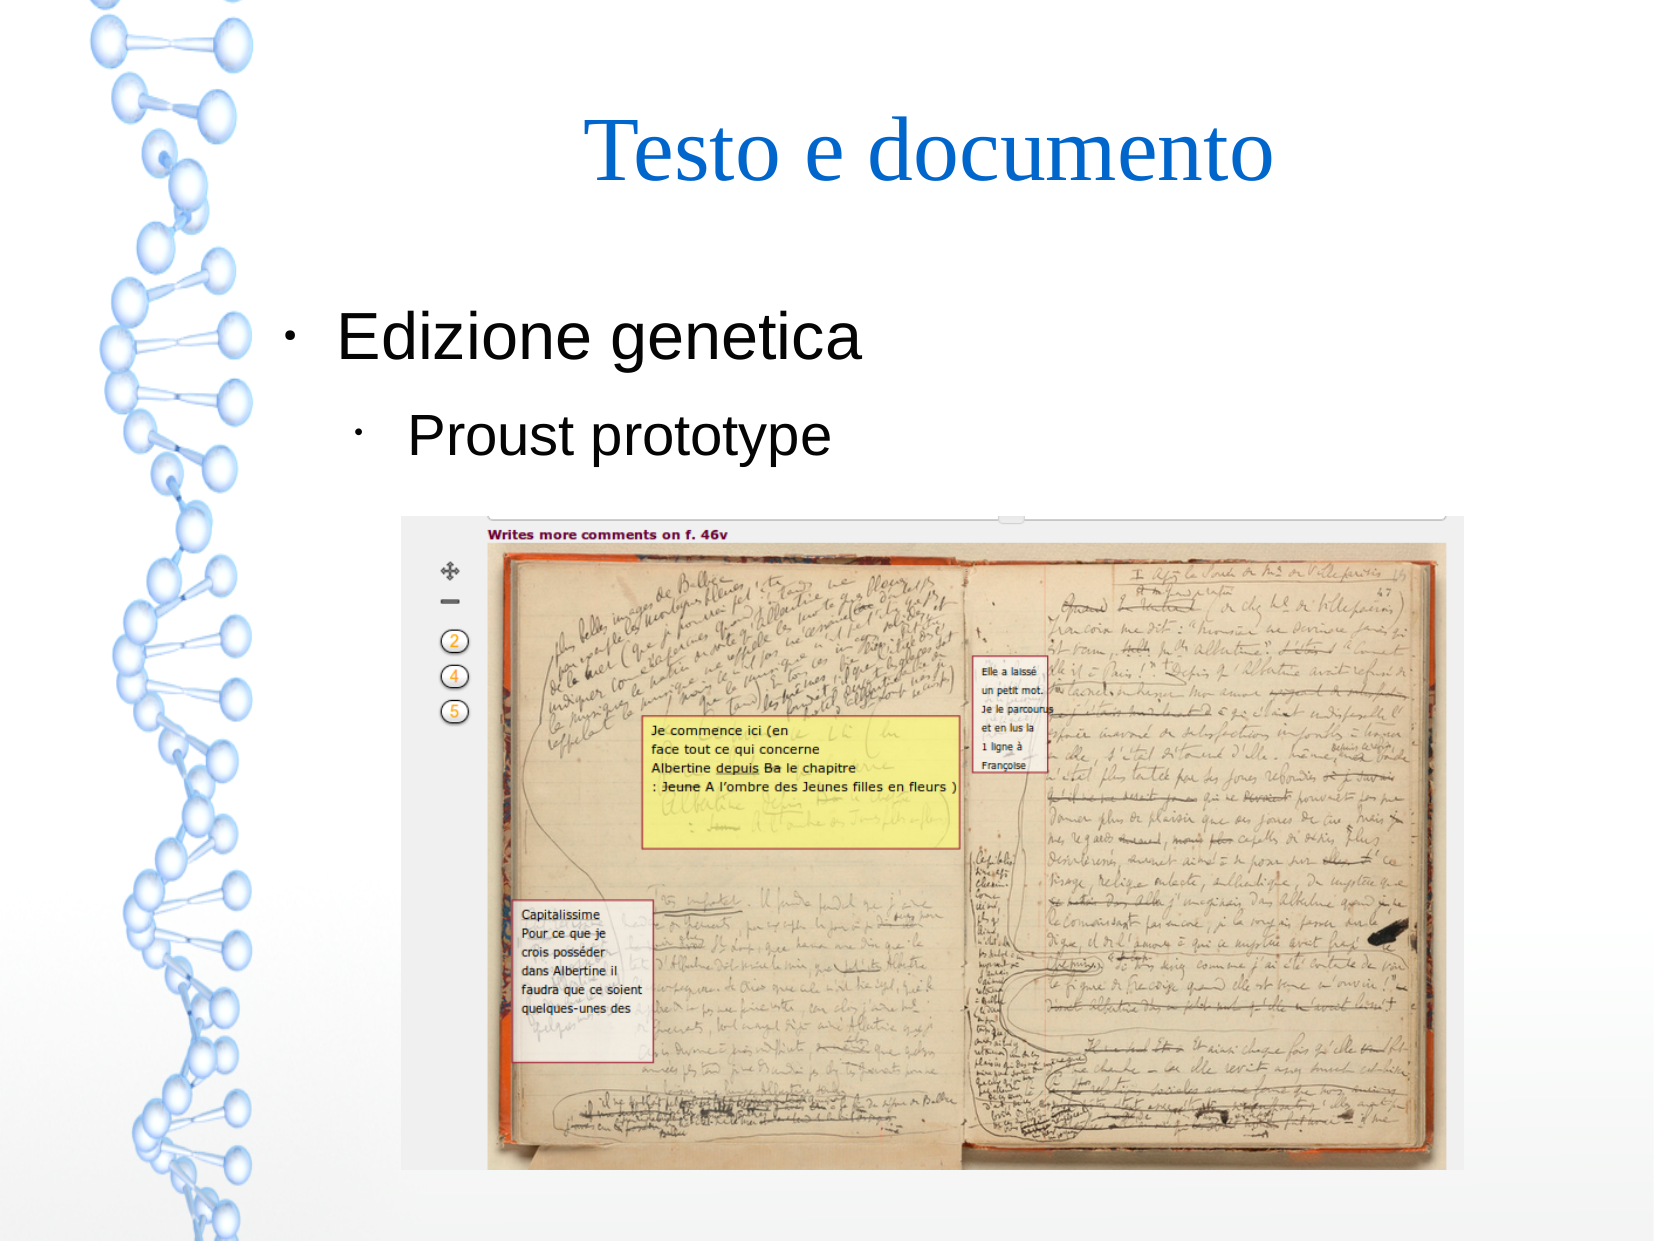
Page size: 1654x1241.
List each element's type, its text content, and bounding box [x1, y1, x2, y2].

list Edizione genetica Proust prototype [265, 299, 915, 1019]
title Testo e documento [265, 47, 1595, 253]
picture [0, 0, 1654, 1241]
